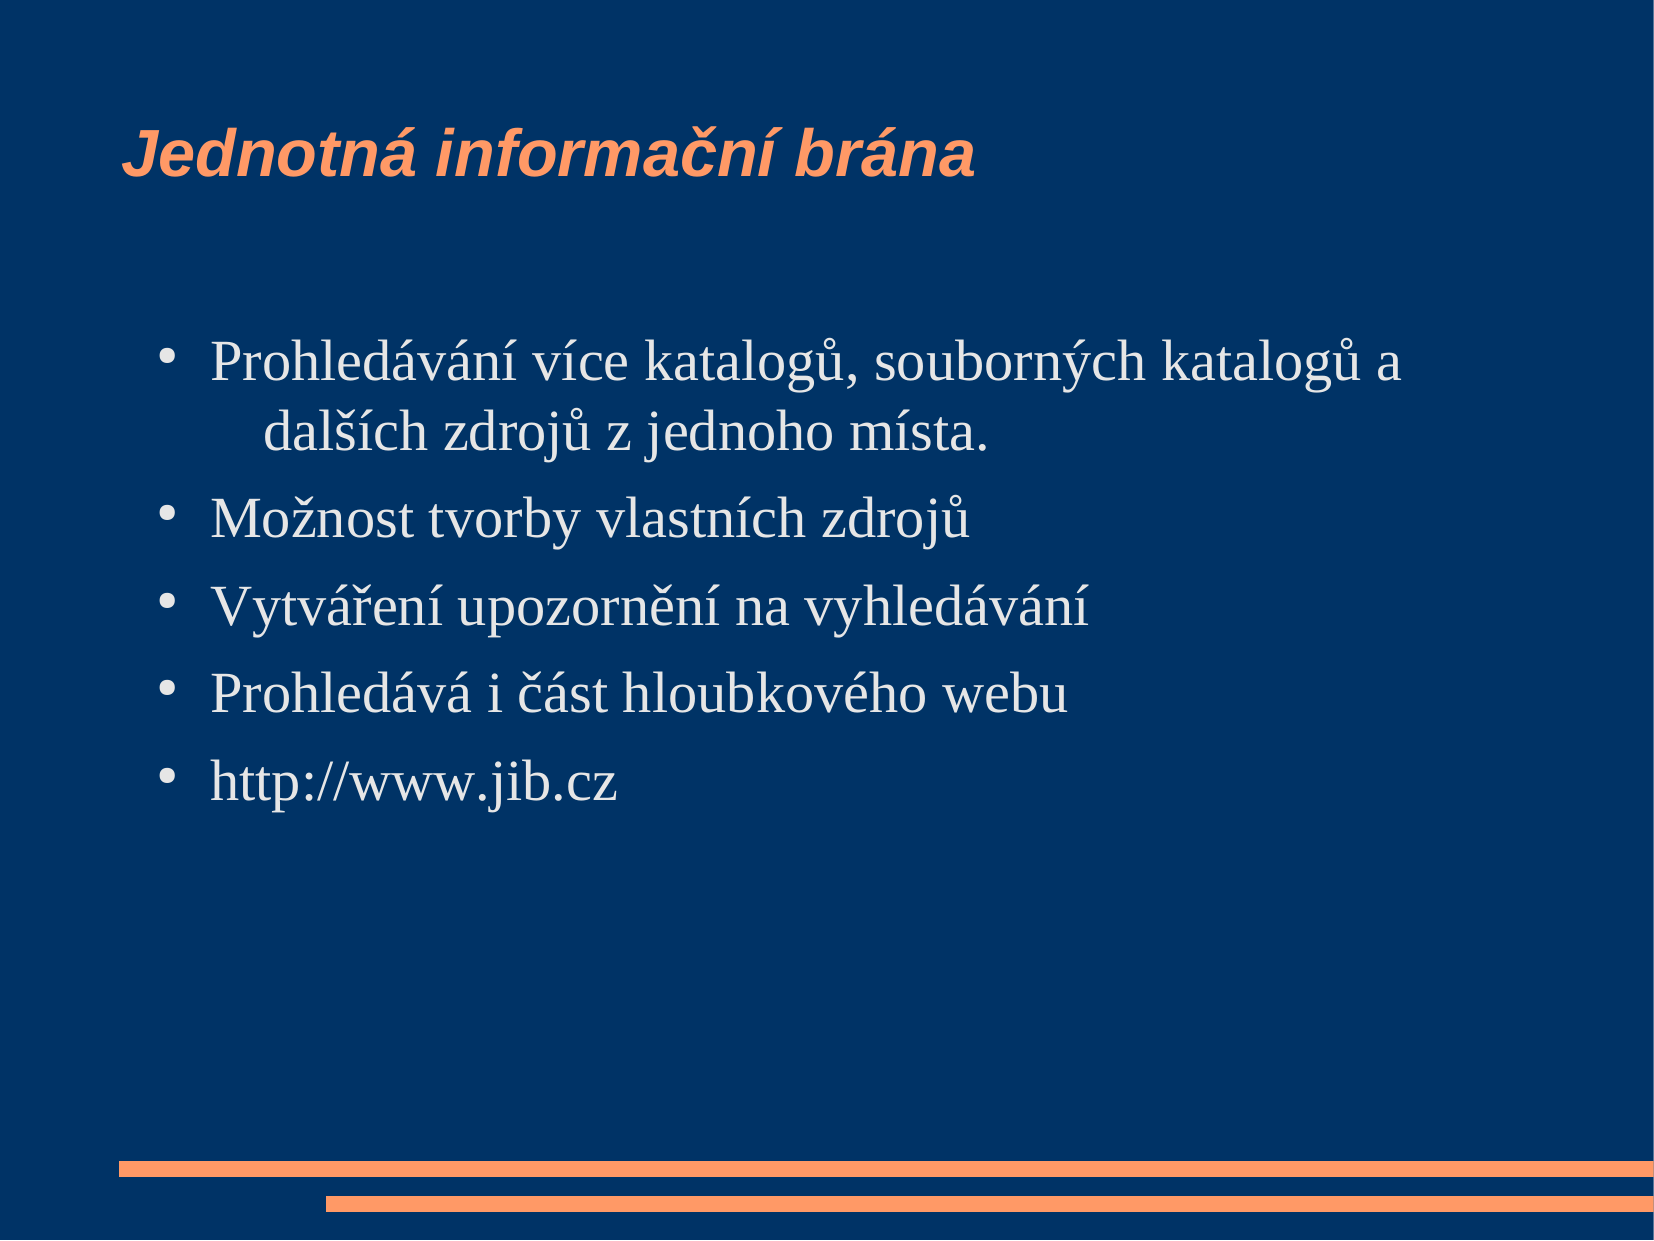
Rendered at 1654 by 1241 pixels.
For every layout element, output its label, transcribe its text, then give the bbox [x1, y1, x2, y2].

list Prohledávání více katalogů, souborných katalogů a dalších zdrojů z jednoho místa. Možnost tvorby vlastních zdrojů Vytváření upozornění na vyhledávání Prohledává i část hloubkového webu http://www.jib.cz [121, 322, 1561, 1132]
title Jednotná informační brána [121, 46, 1534, 254]
